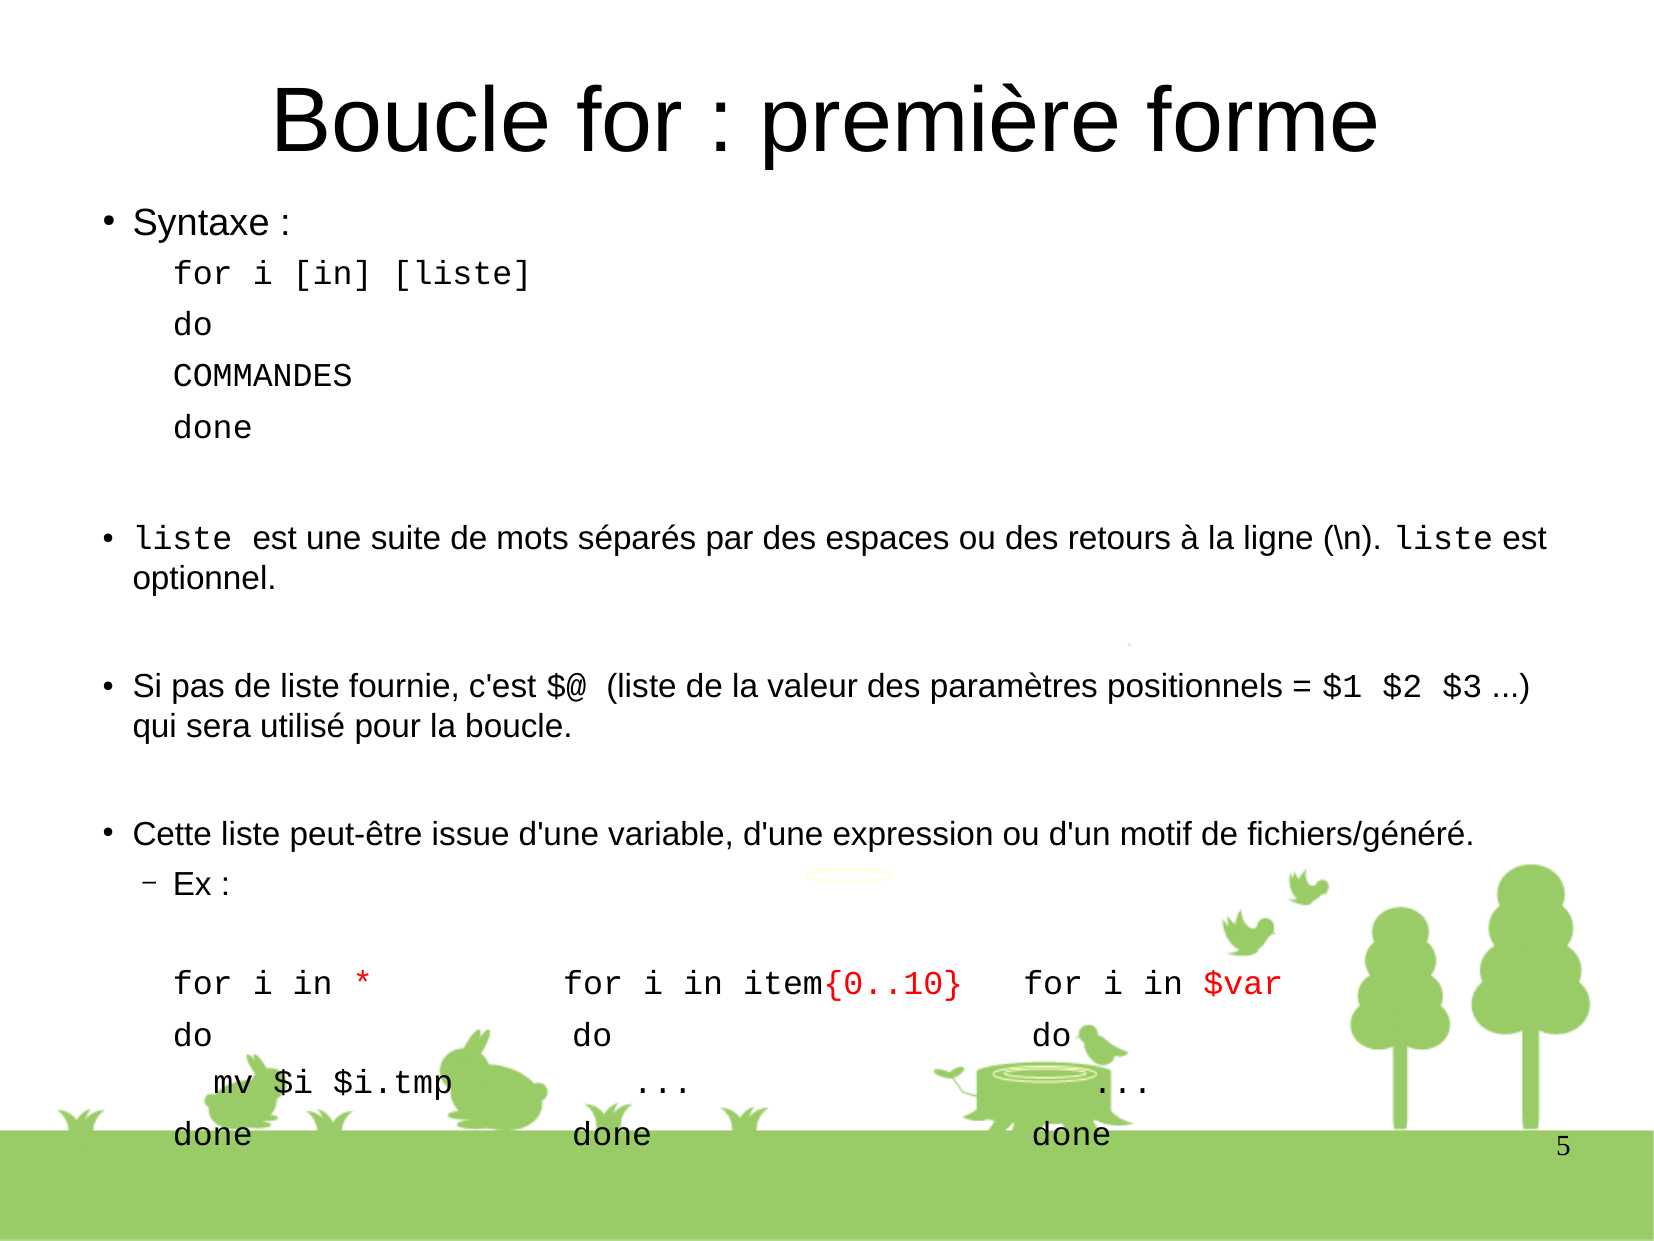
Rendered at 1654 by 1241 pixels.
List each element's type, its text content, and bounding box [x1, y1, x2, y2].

list Syntaxe : for i [in] [liste] do COMMANDES done liste est une suite de mots séparés par des espaces ou des retours à la ligne (\n). liste est optionnel. Si pas de liste fournie, c'est $@ (liste de la valeur des paramètres positionnels = $1 $2 $3 ...) qui sera utilisé pour la boucle. Cette liste peut-être issue d'une variable, d'une expression ou d'un motif de fichiers/généré. Ex : for i in * for i in item{0..10} for i in $var do do do mv $i $i.tmp ... ... done done done [92, 200, 1548, 1163]
picture [0, 0, 1654, 1241]
title Boucle for : première forme [82, 49, 1571, 189]
